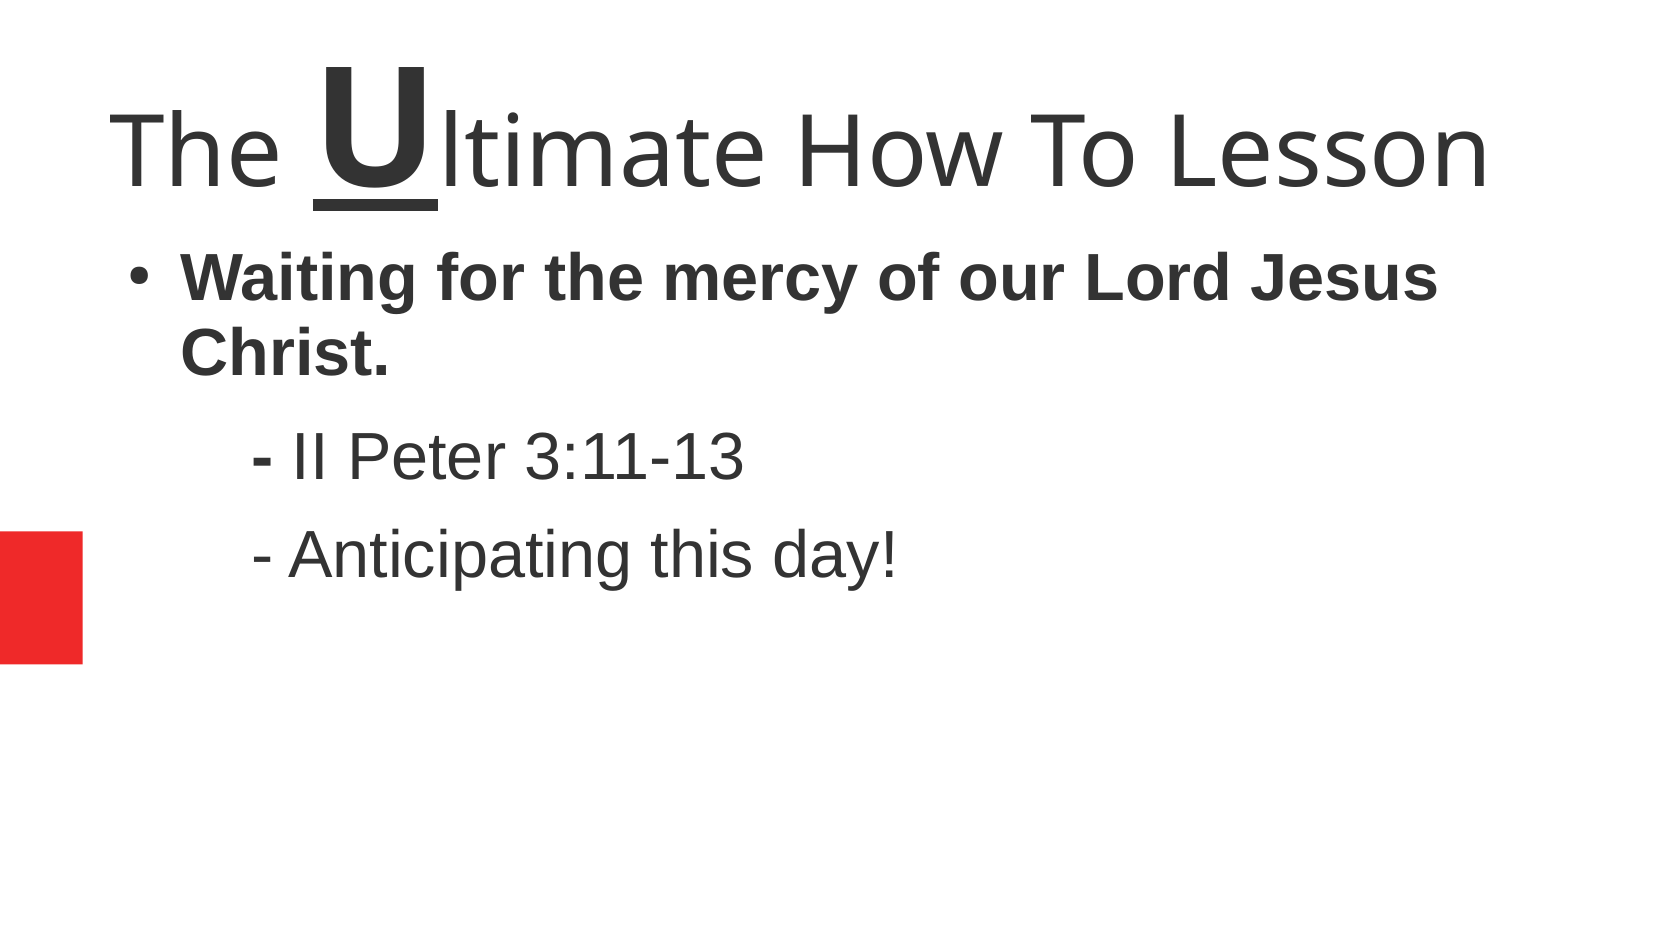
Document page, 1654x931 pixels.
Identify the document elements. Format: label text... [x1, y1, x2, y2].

title The Ultimate How To Lesson [109, 3, 1516, 239]
list Waiting for the mercy of our Lord Jesus Christ. - II Peter 3:11-13 - Anticipating this day! [109, 240, 1636, 901]
